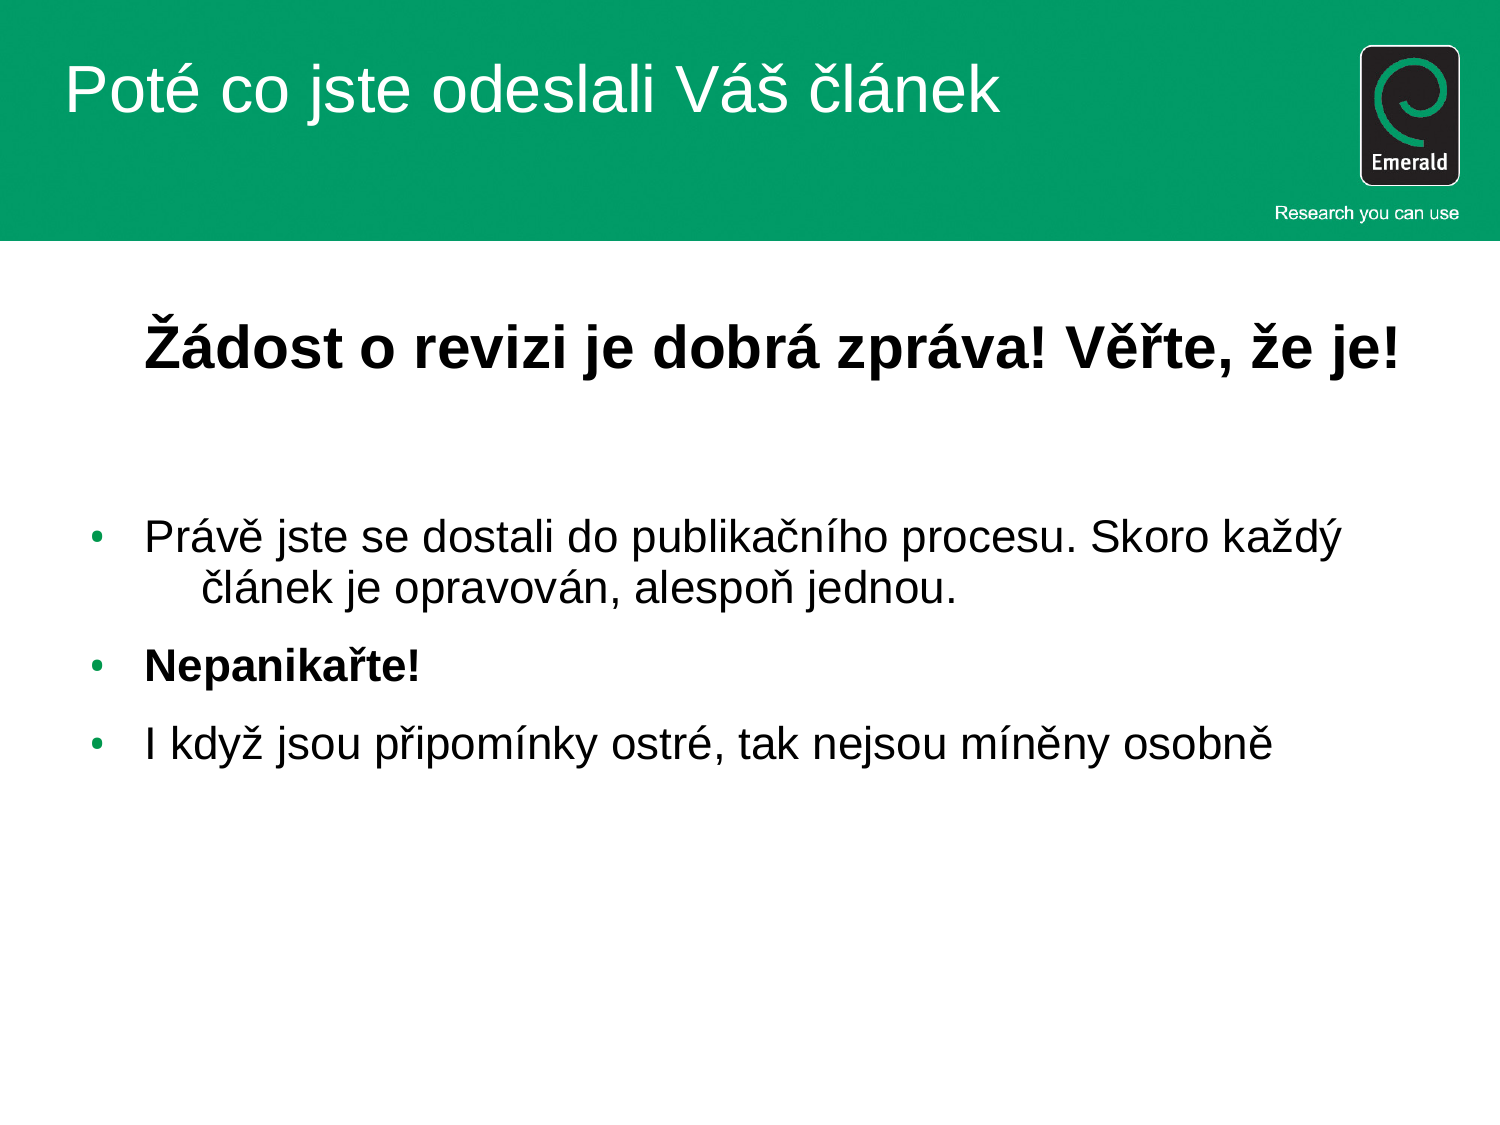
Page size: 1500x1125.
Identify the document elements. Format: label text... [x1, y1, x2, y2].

title Poté co jste odeslali Váš článek [64, 54, 1253, 236]
list Žádost o revizi je dobrá zpráva! Věřte, že je! Právě jste se dostali do publikačního procesu. Skoro každý článek je opravován, alespoň jednou. Nepanikařte! I když jsou připomínky ostré, tak nejsou míněny osobně [88, 314, 1435, 978]
